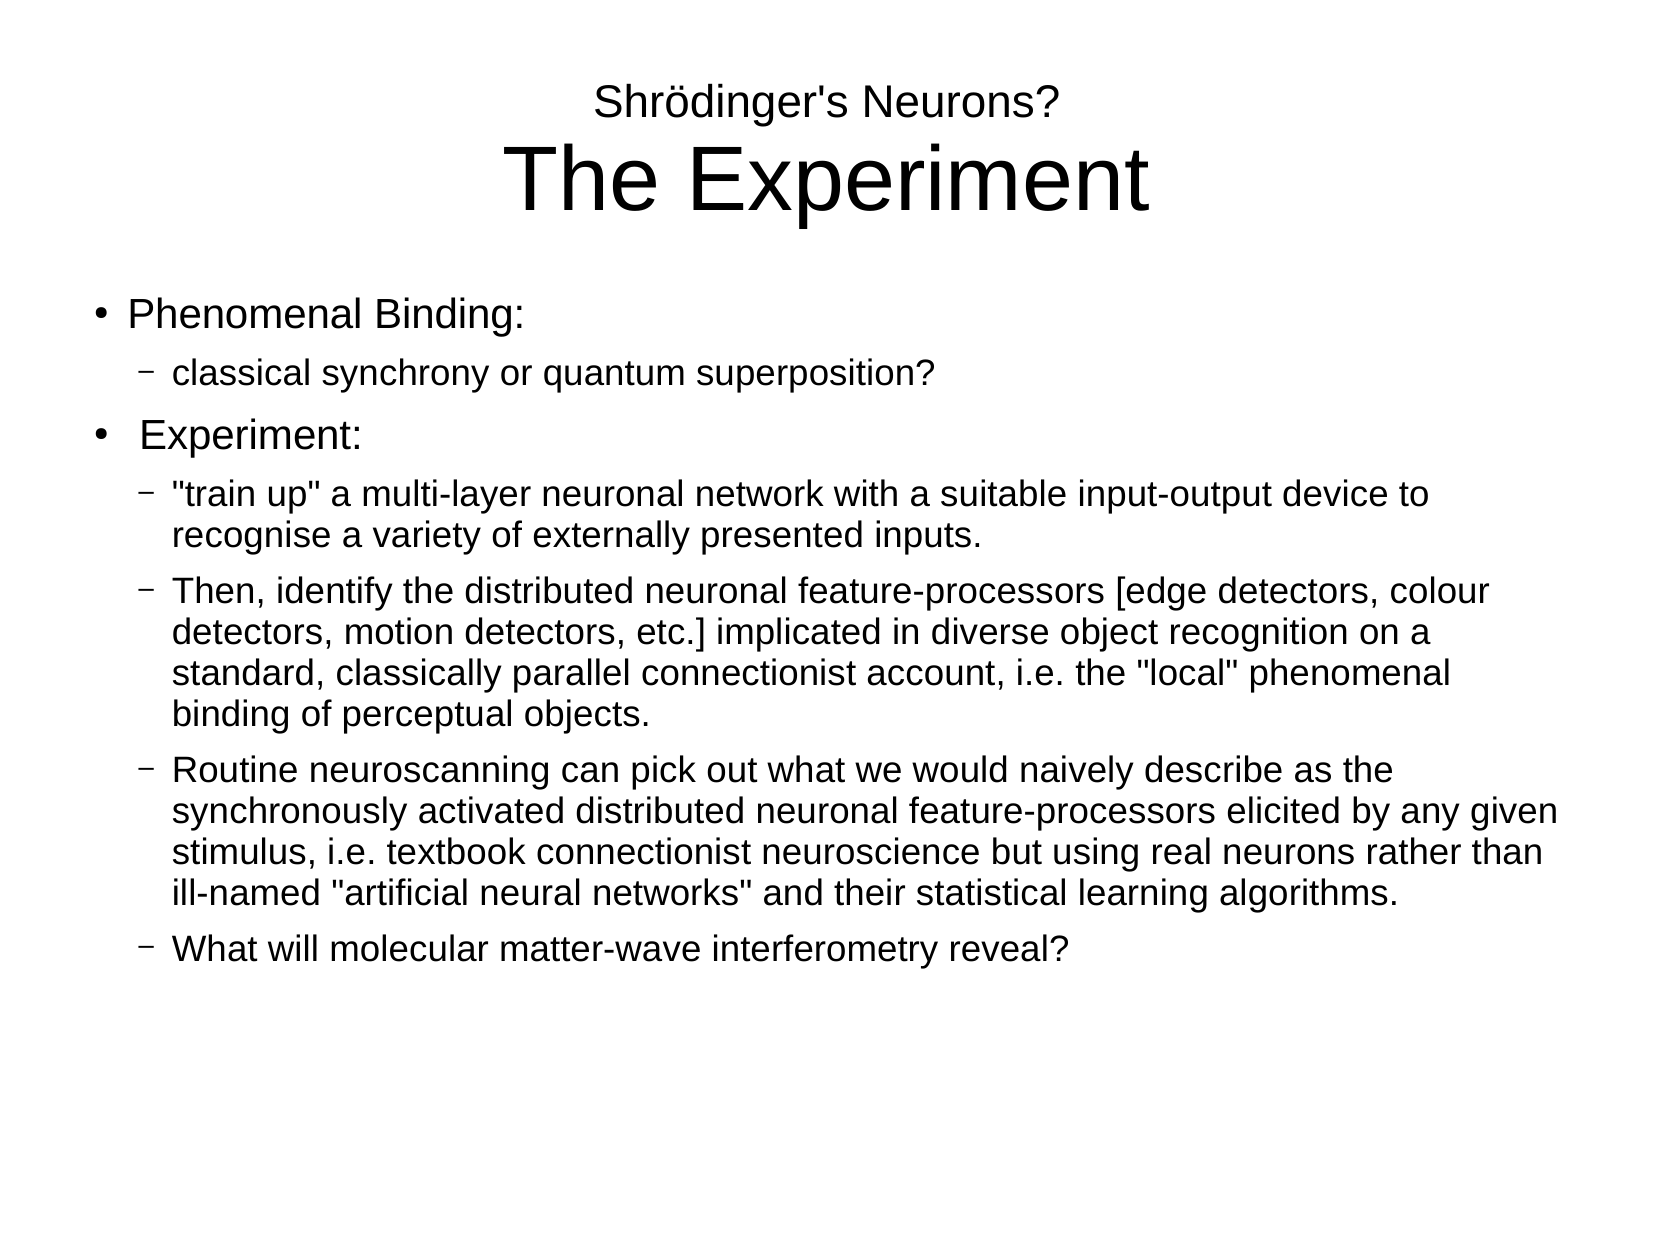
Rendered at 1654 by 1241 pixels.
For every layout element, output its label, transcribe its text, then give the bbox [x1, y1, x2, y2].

title Shrödinger's Neurons? The Experiment [82, 49, 1571, 257]
list Phenomenal Binding: classical synchrony or quantum superposition? Experiment: "train up" a multi-layer neuronal network with a suitable input-output device to recognise a variety of externally presented inputs. Then, identify the distributed neuronal feature-processors [edge detectors, colour detectors, motion detectors, etc.] implicated in diverse object recognition on a standard, classically parallel connectionist account, i.e. the "local" phenomenal binding of perceptual objects. Routine neuroscanning can pick out what we would naively describe as the synchronously activated distributed neuronal feature-processors elicited by any given stimulus, i.e. textbook connectionist neuroscience but using real neurons rather than ill-named "artificial neural networks" and their statistical learning algorithms. What will molecular matter-wave interferometry reveal? [82, 290, 1571, 1010]
